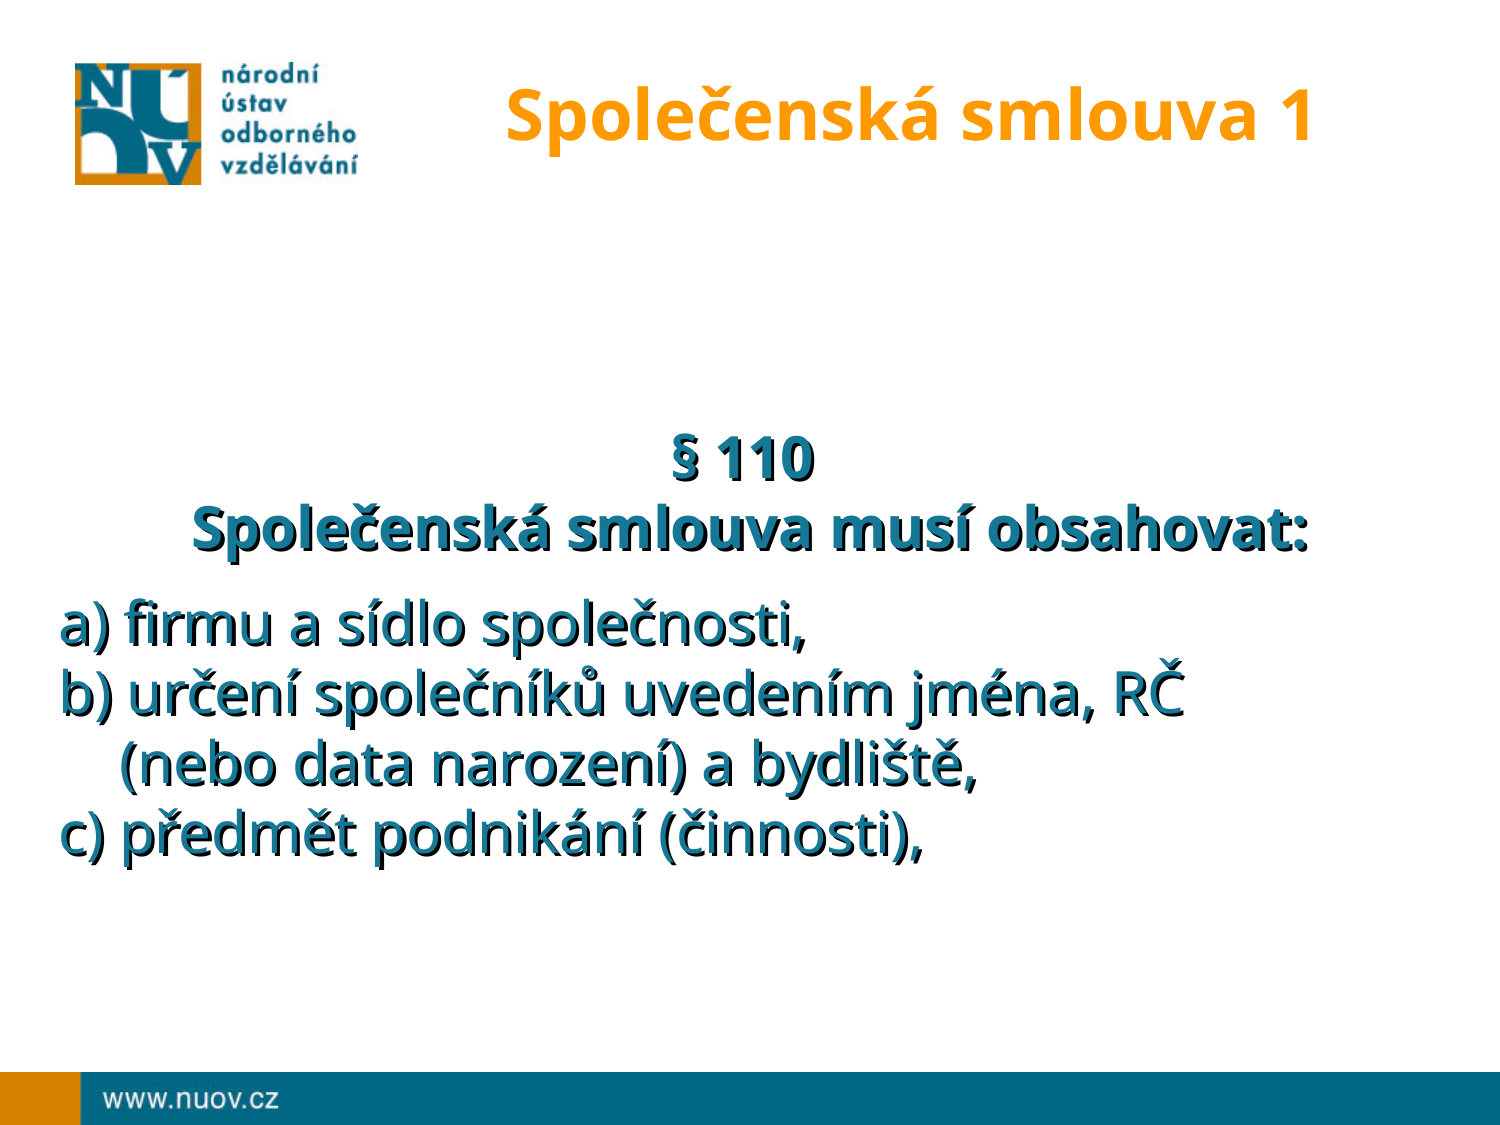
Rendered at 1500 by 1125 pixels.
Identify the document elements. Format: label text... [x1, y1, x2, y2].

text_box [0, 1072, 1500, 1125]
title Společenská smlouva 1 [399, 37, 1425, 188]
text_box [75, 62, 358, 185]
text_box § 110 Společenská smlouva musí obsahovat: a) firmu a sídlo společnosti, b) určení společníků uvedením jména, RČ (nebo data narození) a bydliště, c) předmět podnikání (činnosti), [43, 412, 1457, 873]
